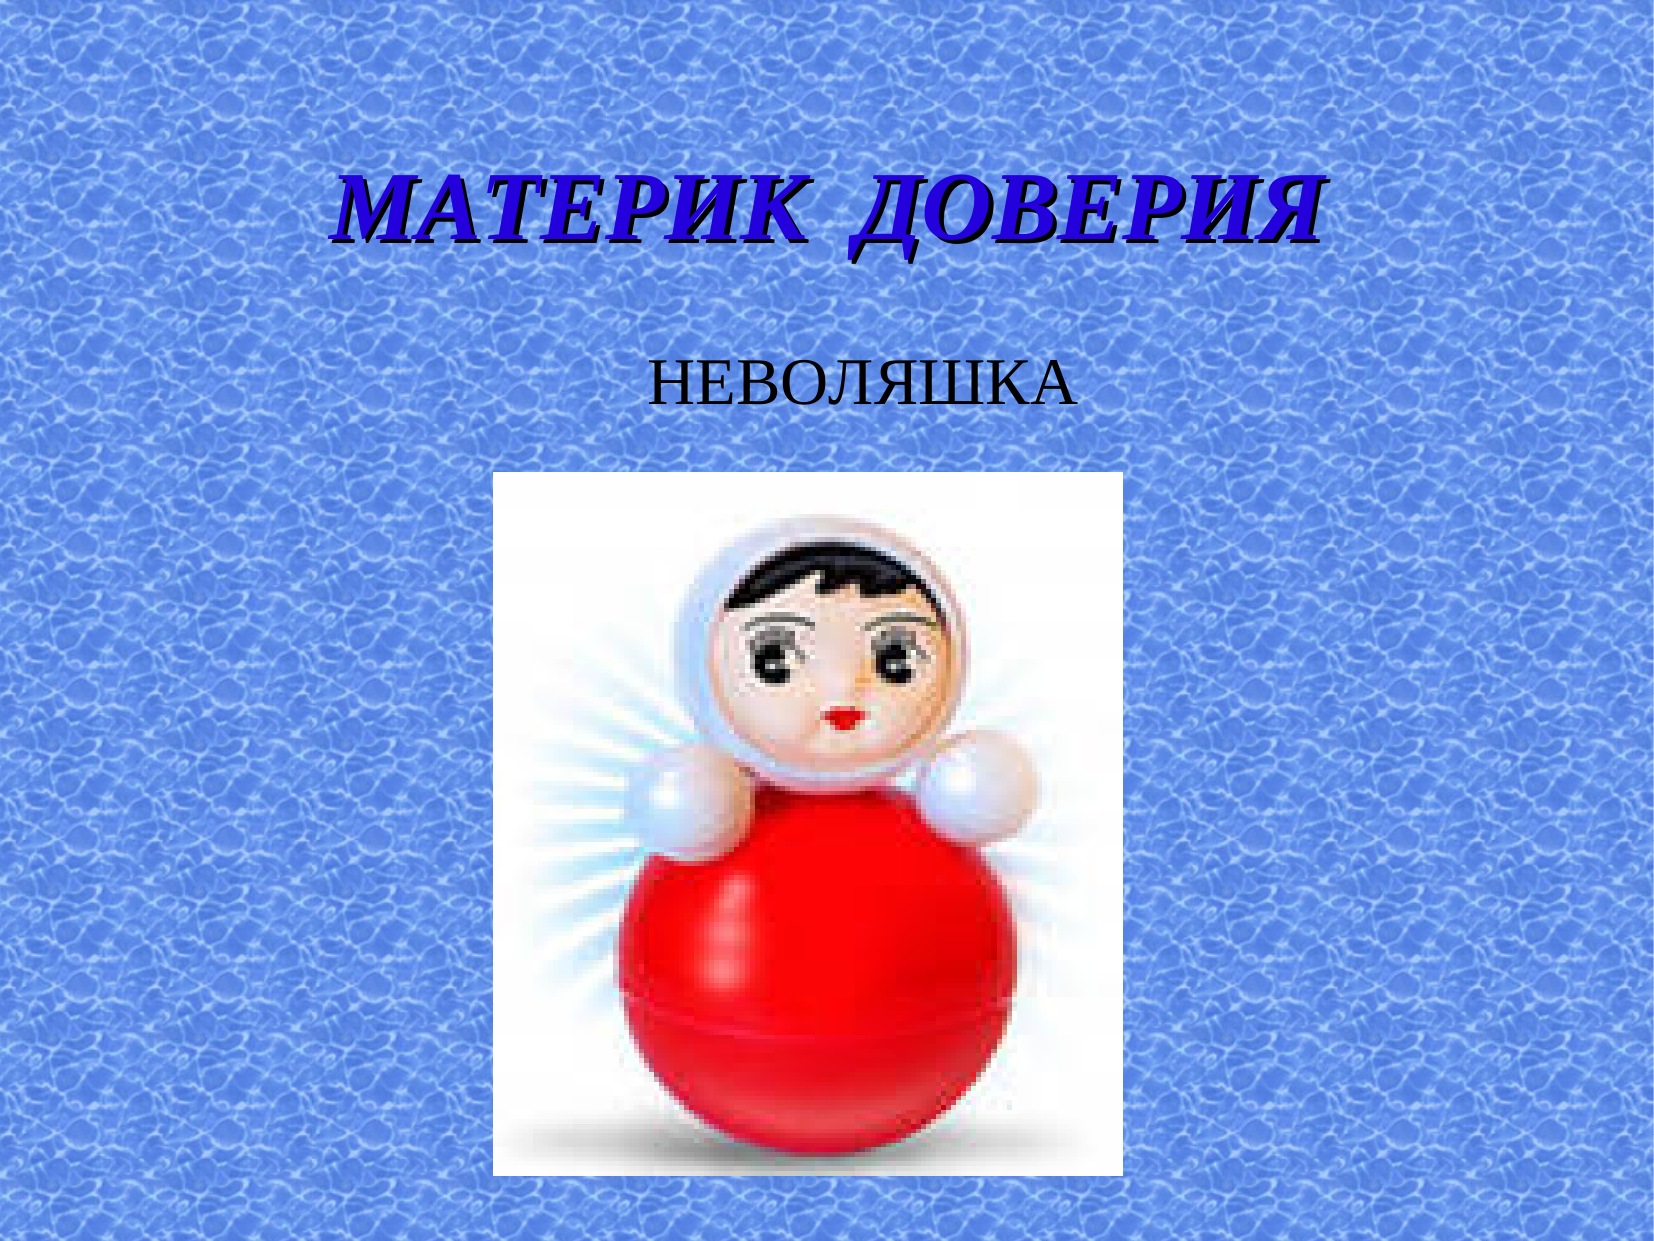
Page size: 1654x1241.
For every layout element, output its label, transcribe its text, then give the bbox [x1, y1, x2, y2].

picture [0, 0, 1654, 1241]
title МАТЕРИК ДОВЕРИЯ [121, 102, 1534, 310]
list НЕВОЛЯШКА [121, 344, 1534, 1127]
